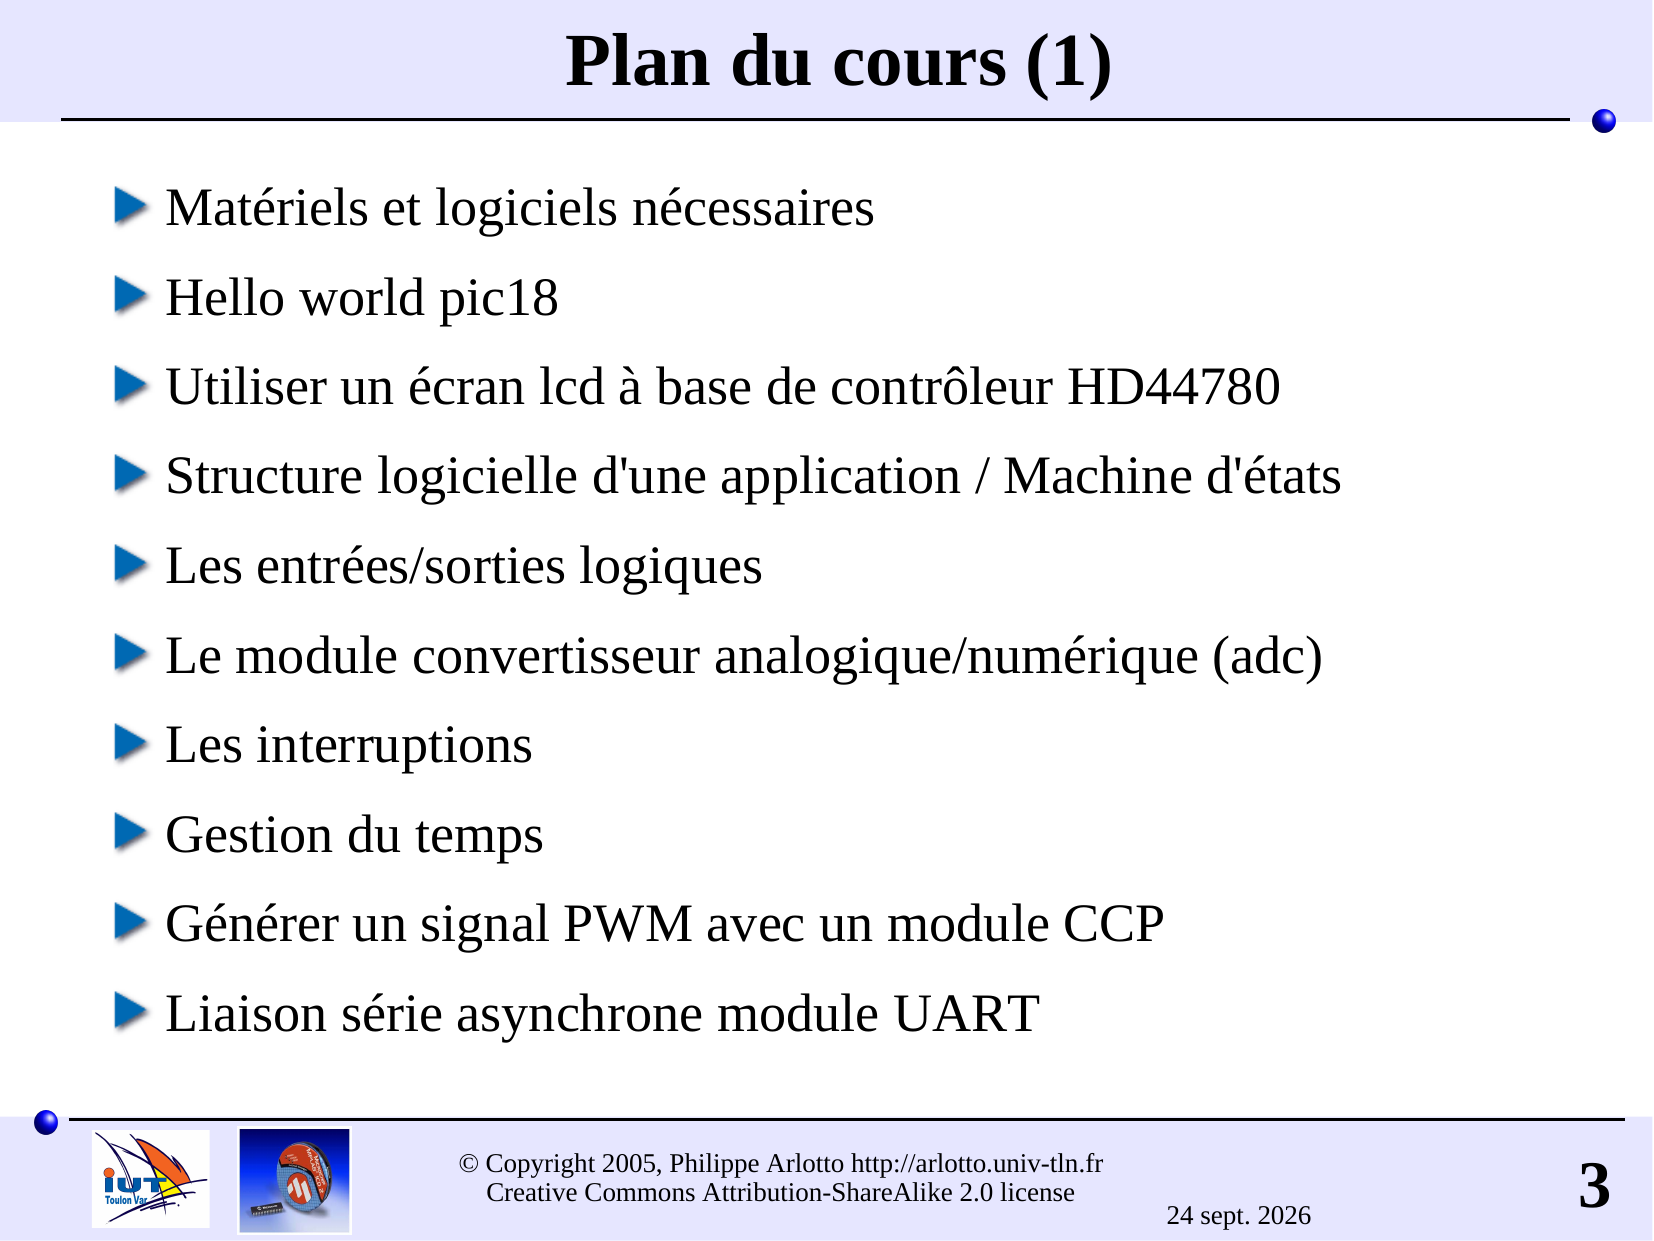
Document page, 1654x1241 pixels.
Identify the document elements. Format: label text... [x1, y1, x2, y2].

picture [237, 1126, 352, 1235]
title Plan du cours (1) [95, 11, 1585, 110]
list Matériels et logiciels nécessaires Hello world pic18 Utiliser un écran lcd à base de contrôleur HD44780 Structure logicielle d'une application / Machine d'états Les entrées/sorties logiques Le module convertisseur analogique/numérique (adc) Les interruptions Gestion du temps Générer un signal PWM avec un module CCP Liaison série asynchrone module UART [94, 177, 1506, 1098]
